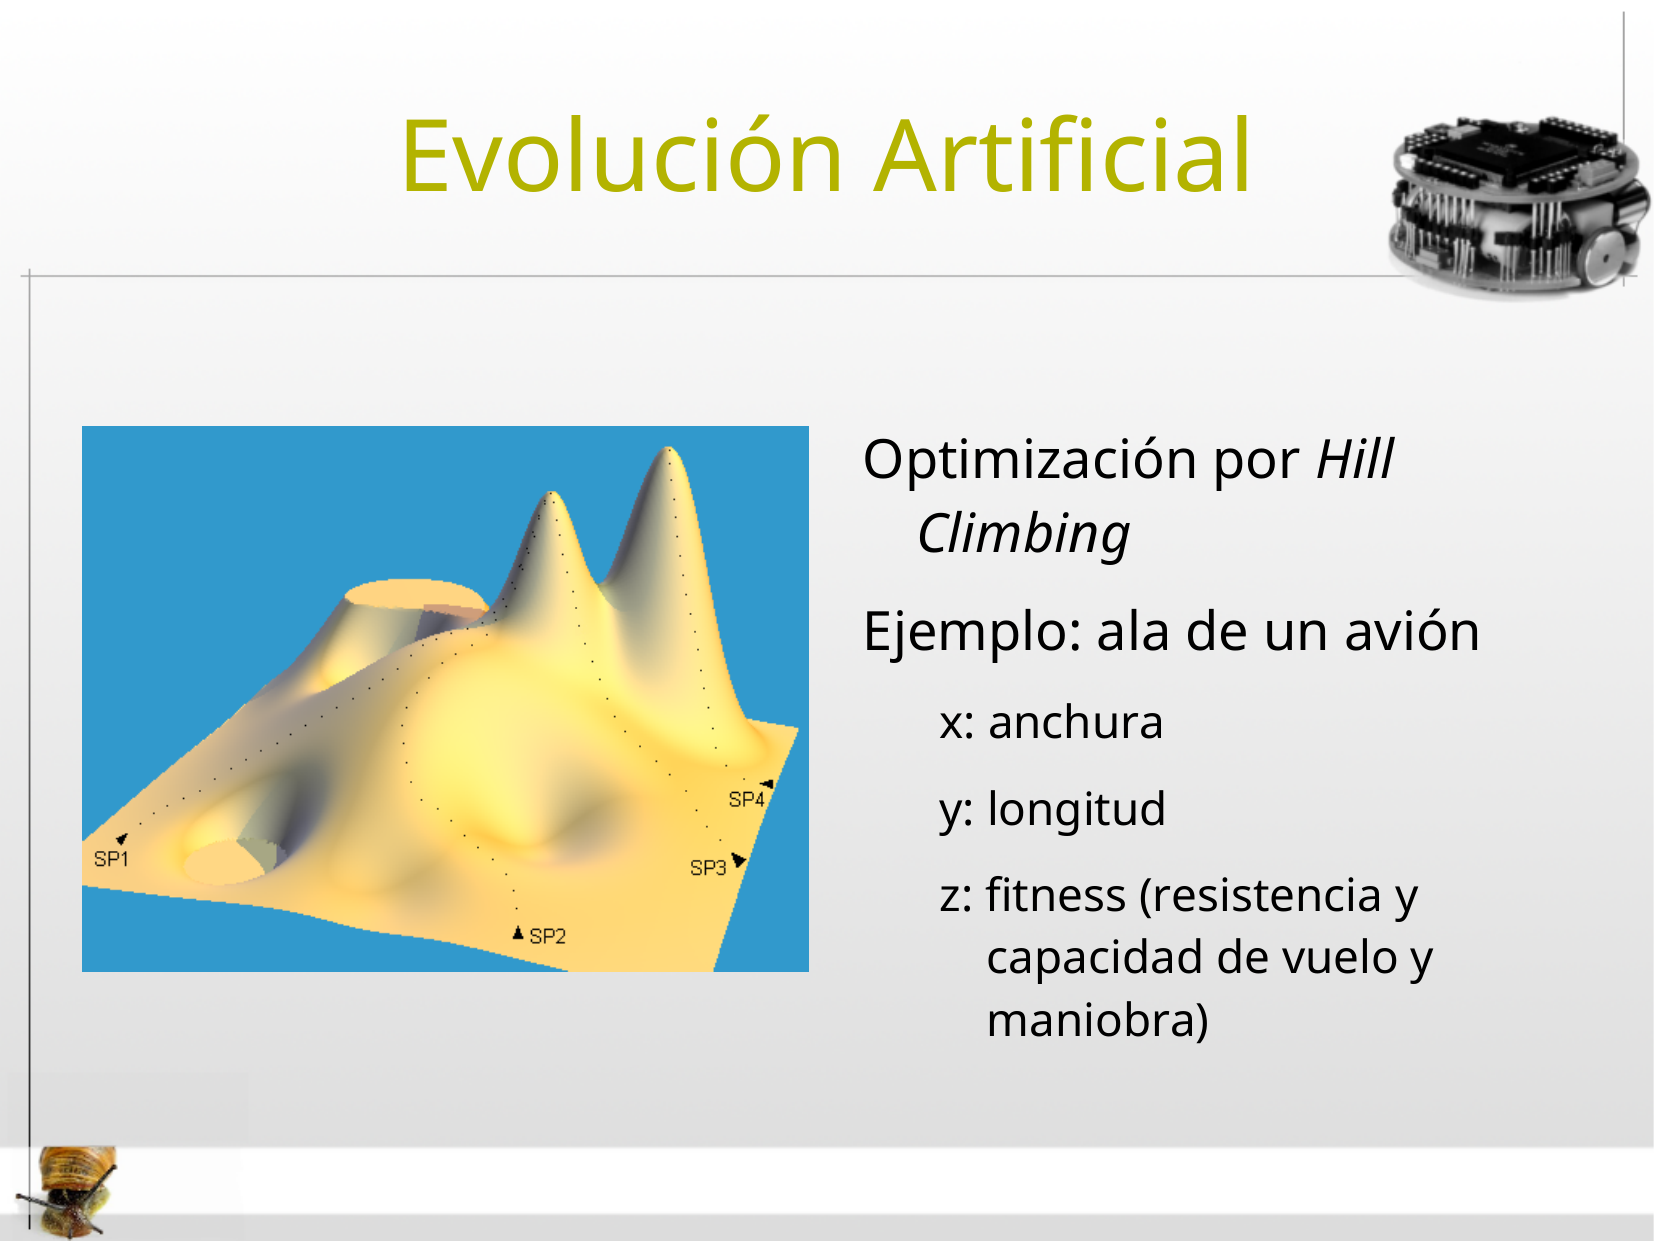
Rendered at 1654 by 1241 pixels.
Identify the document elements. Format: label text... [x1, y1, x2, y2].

picture [0, 0, 1654, 1241]
list Optimización por Hill Climbing Ejemplo: ala de un avión x: anchura y: longitud z: fitness (resistencia y capacidad de vuelo y maniobra) [845, 420, 1572, 1016]
title Evolución Artificial [82, 49, 1571, 257]
